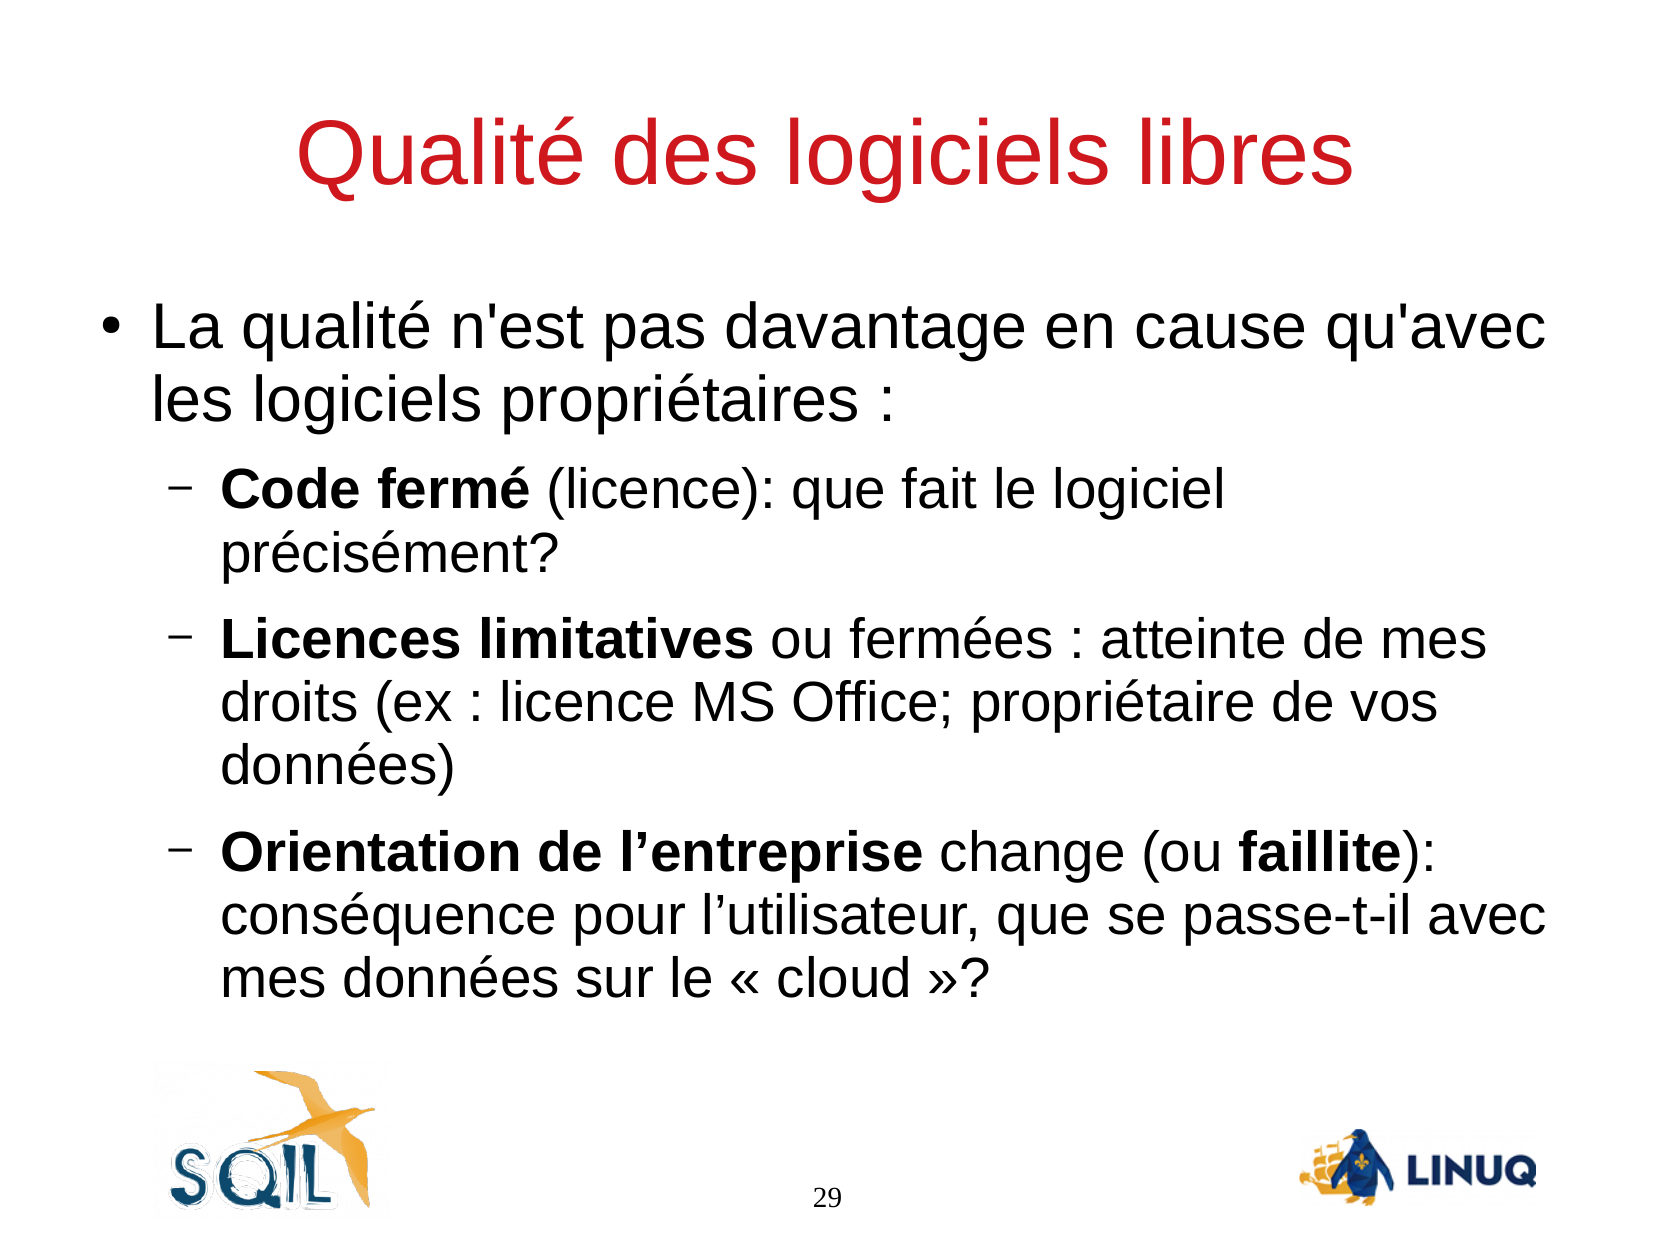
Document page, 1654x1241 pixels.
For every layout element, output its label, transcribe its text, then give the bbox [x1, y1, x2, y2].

picture [1299, 1129, 1536, 1206]
list La qualité n'est pas davantage en cause qu'avec les logiciels propriétaires : Code fermé (licence): que fait le logiciel précisément? Licences limitatives ou fermées : atteinte de mes droits (ex : licence MS Office; propriétaire de vos données) Orientation de l’entreprise change (ou faillite): conséquence pour l’utilisateur, que se passe-t-il avec mes données sur le « cloud »? [82, 290, 1571, 1010]
picture [153, 1060, 390, 1220]
title Qualité des logiciels libres [82, 49, 1571, 257]
